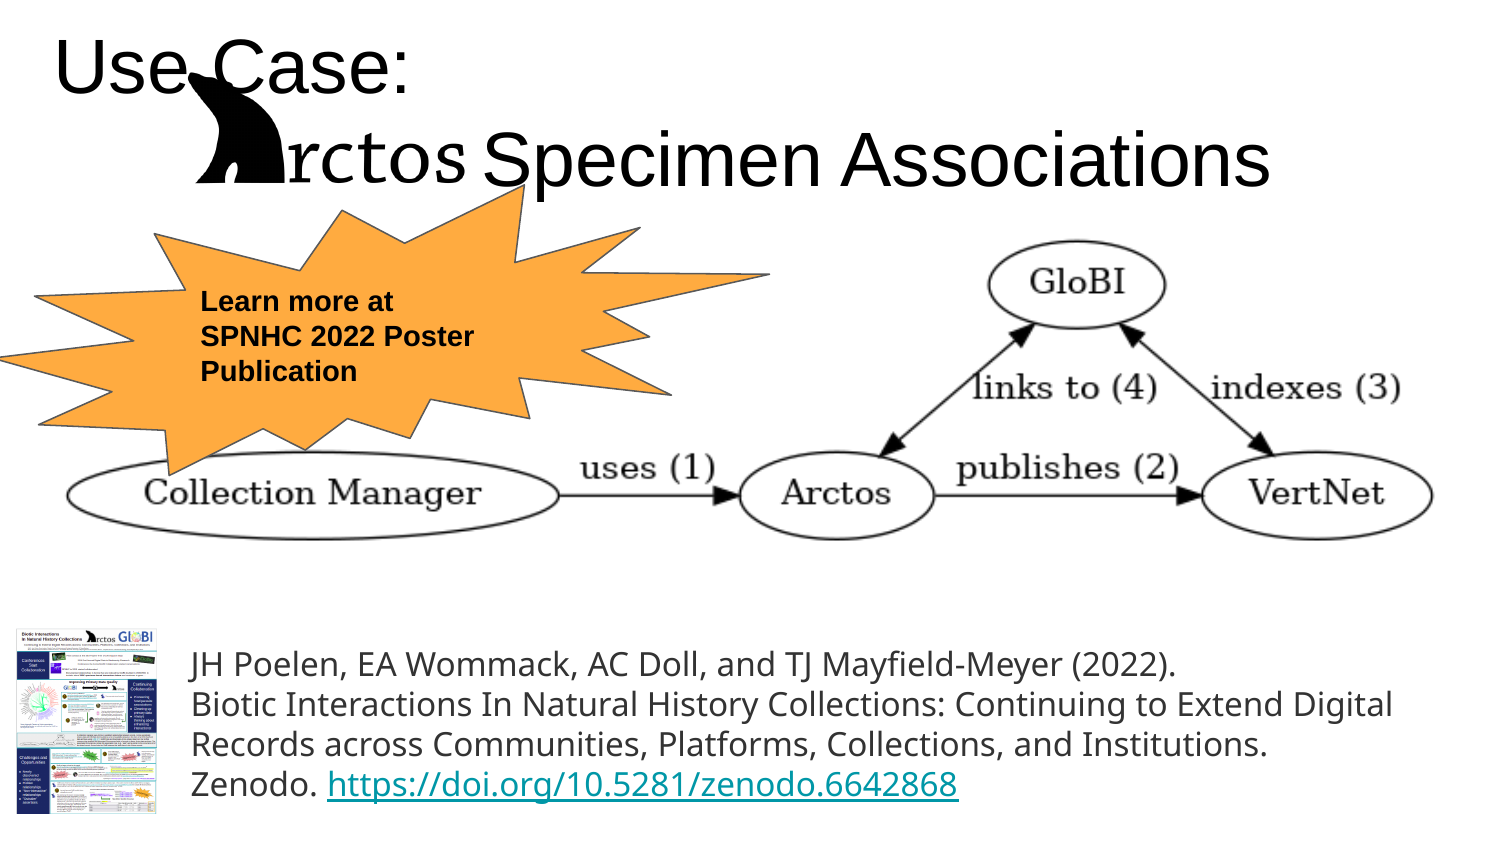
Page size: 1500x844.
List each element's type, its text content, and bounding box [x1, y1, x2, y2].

picture [516, 232, 620, 261]
picture [163, 23, 494, 217]
picture [58, 377, 109, 415]
picture [16, 628, 157, 814]
picture [58, 232, 326, 295]
text_box JH Poelen, EA Wommack, AC Doll, and TJ Mayfield-Meyer (2022). Biotic Interactions In Natural History Collections: Continuing to Extend Digital Records across Communities, Platforms, Collections, and Institutions. Zenodo. https://doi.org/10.5281/zenodo.6642868 [175, 628, 1442, 824]
text_box Use Case: Specimen Associations [16, 1, 1442, 142]
picture [58, 308, 131, 349]
picture [58, 232, 1442, 551]
text_box Learn more at SPNHC 2022 Poster Publication [0, 184, 770, 476]
picture [386, 232, 425, 242]
